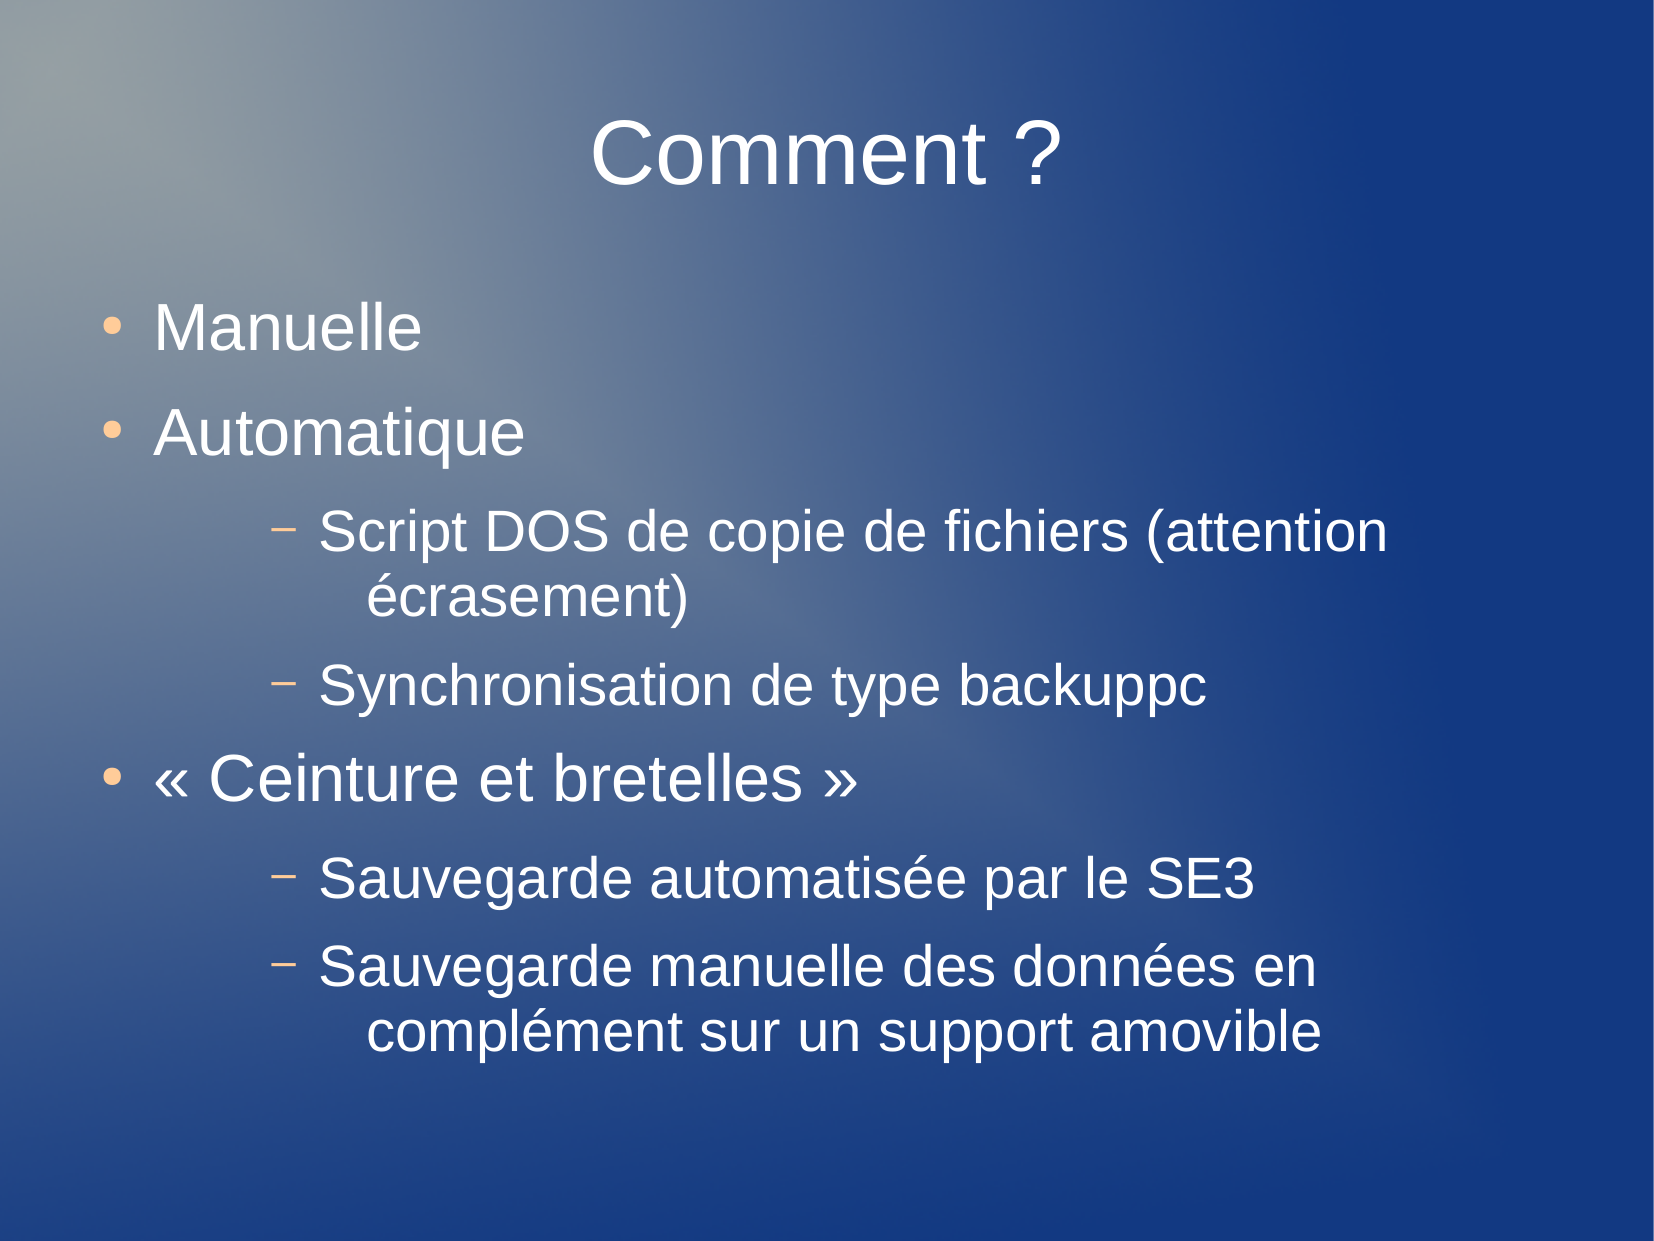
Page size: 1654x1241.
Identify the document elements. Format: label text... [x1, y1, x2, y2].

picture [0, 0, 1654, 1241]
title Comment ? [82, 49, 1571, 257]
list Manuelle Automatique Script DOS de copie de fichiers (attention écrasement) Synchronisation de type backuppc « Ceinture et bretelles » Sauvegarde automatisée par le SE3 Sauvegarde manuelle des données en complément sur un support amovible [82, 290, 1571, 1064]
